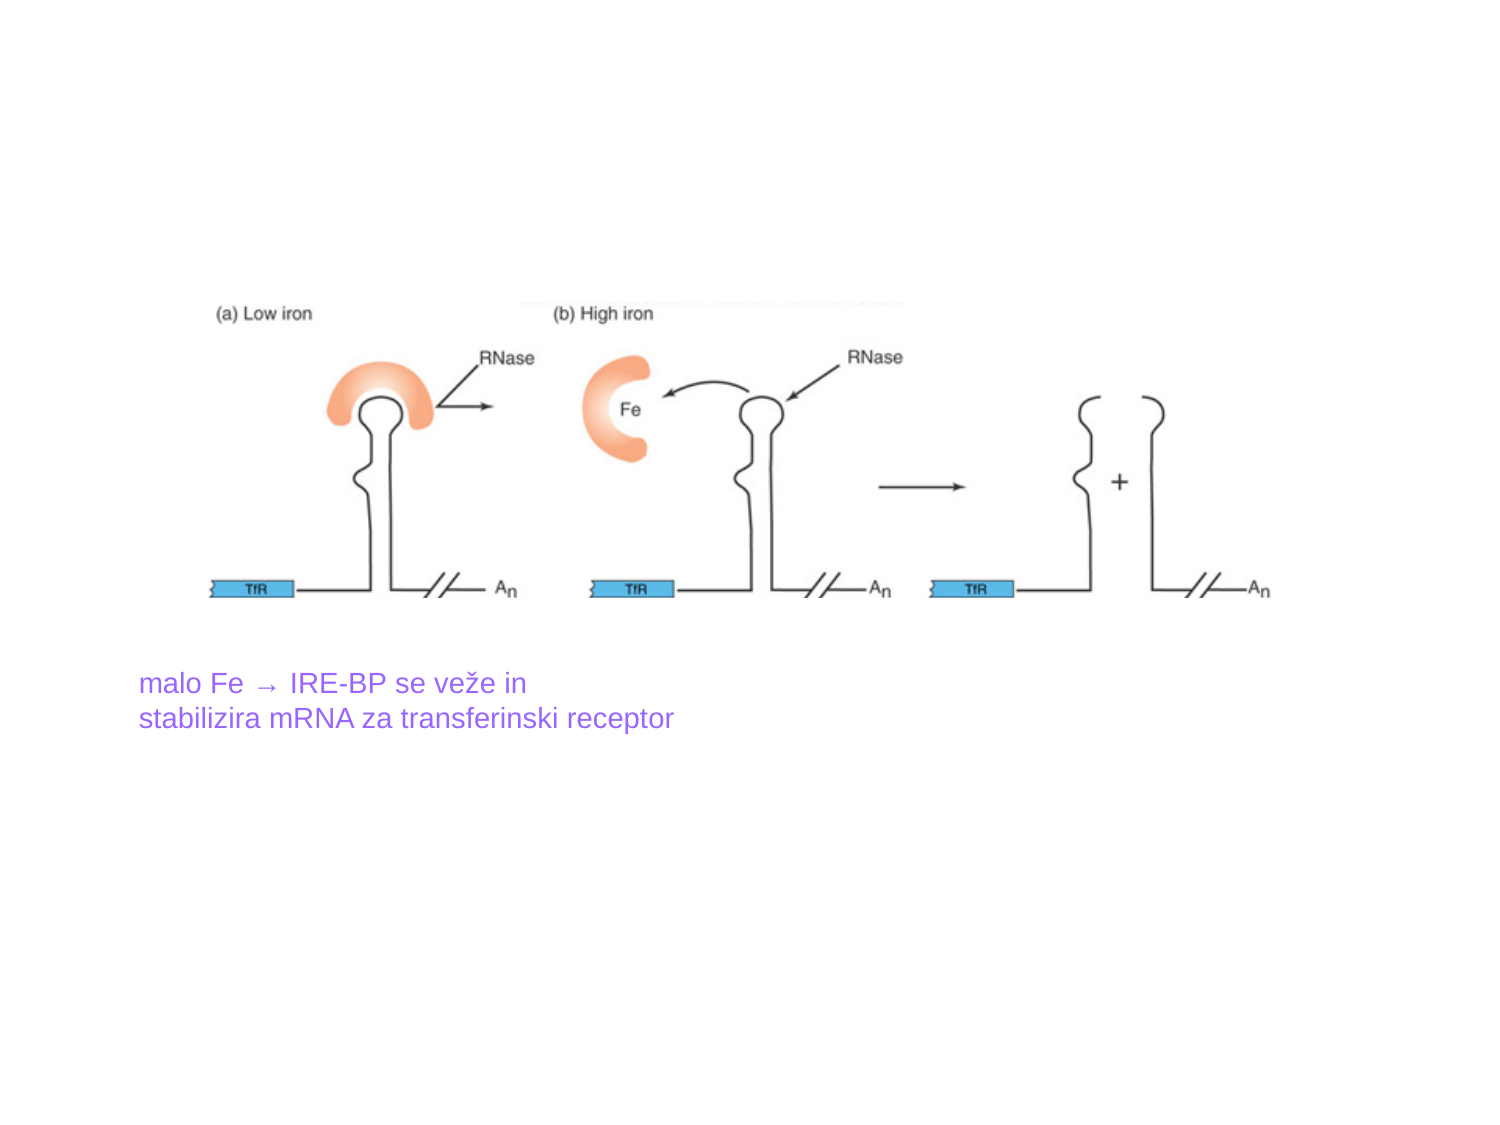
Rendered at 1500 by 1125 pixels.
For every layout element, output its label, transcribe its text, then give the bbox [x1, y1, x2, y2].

picture [206, 302, 1274, 598]
text_box malo Fe → IRE-BP se veže in stabilizira mRNA za transferinski receptor [123, 656, 963, 742]
